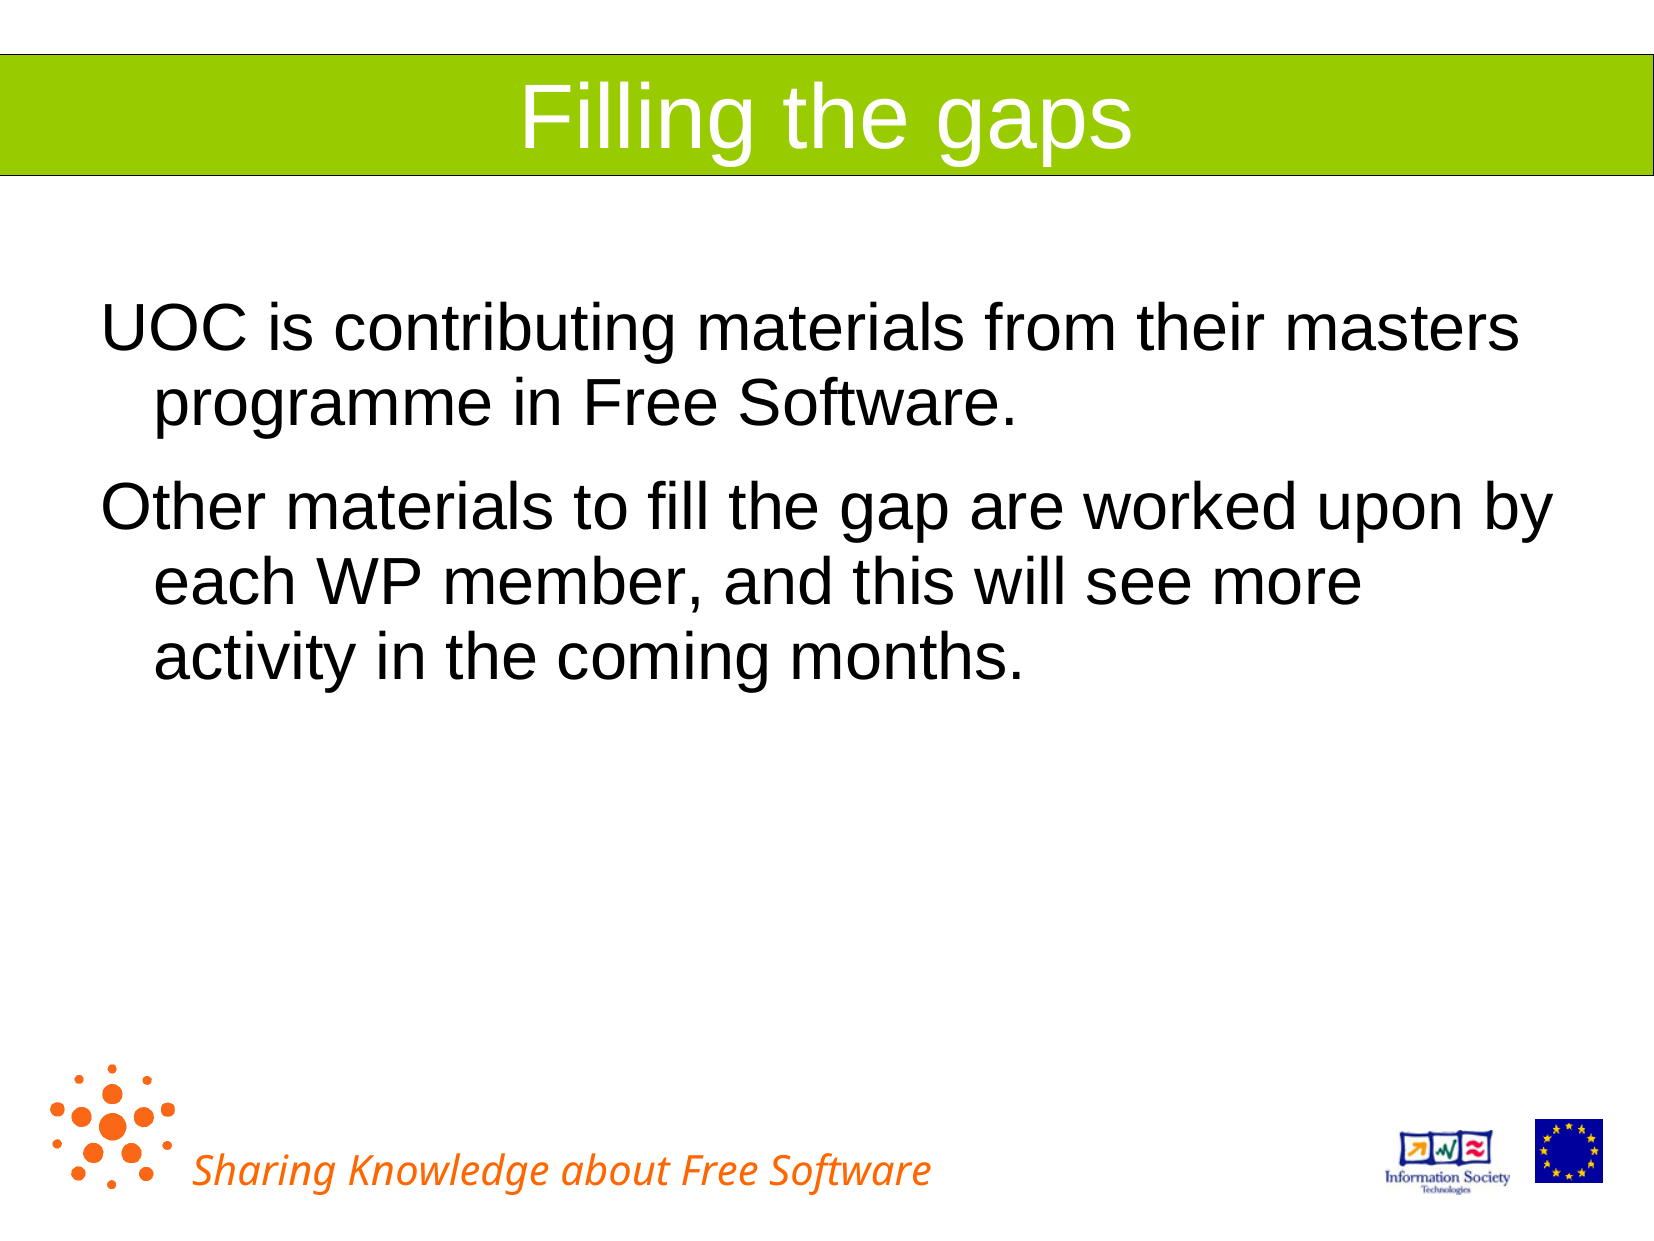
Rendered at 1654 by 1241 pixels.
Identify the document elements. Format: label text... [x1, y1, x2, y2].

picture [50, 1064, 175, 1189]
picture [1385, 1130, 1510, 1195]
title Filling the gaps [82, 48, 1571, 185]
list UOC is contributing materials from their masters programme in Free Software. Other materials to fill the gap are worked upon by each WP member, and this will see more activity in the coming months. [82, 290, 1571, 1109]
picture [1535, 1119, 1603, 1183]
